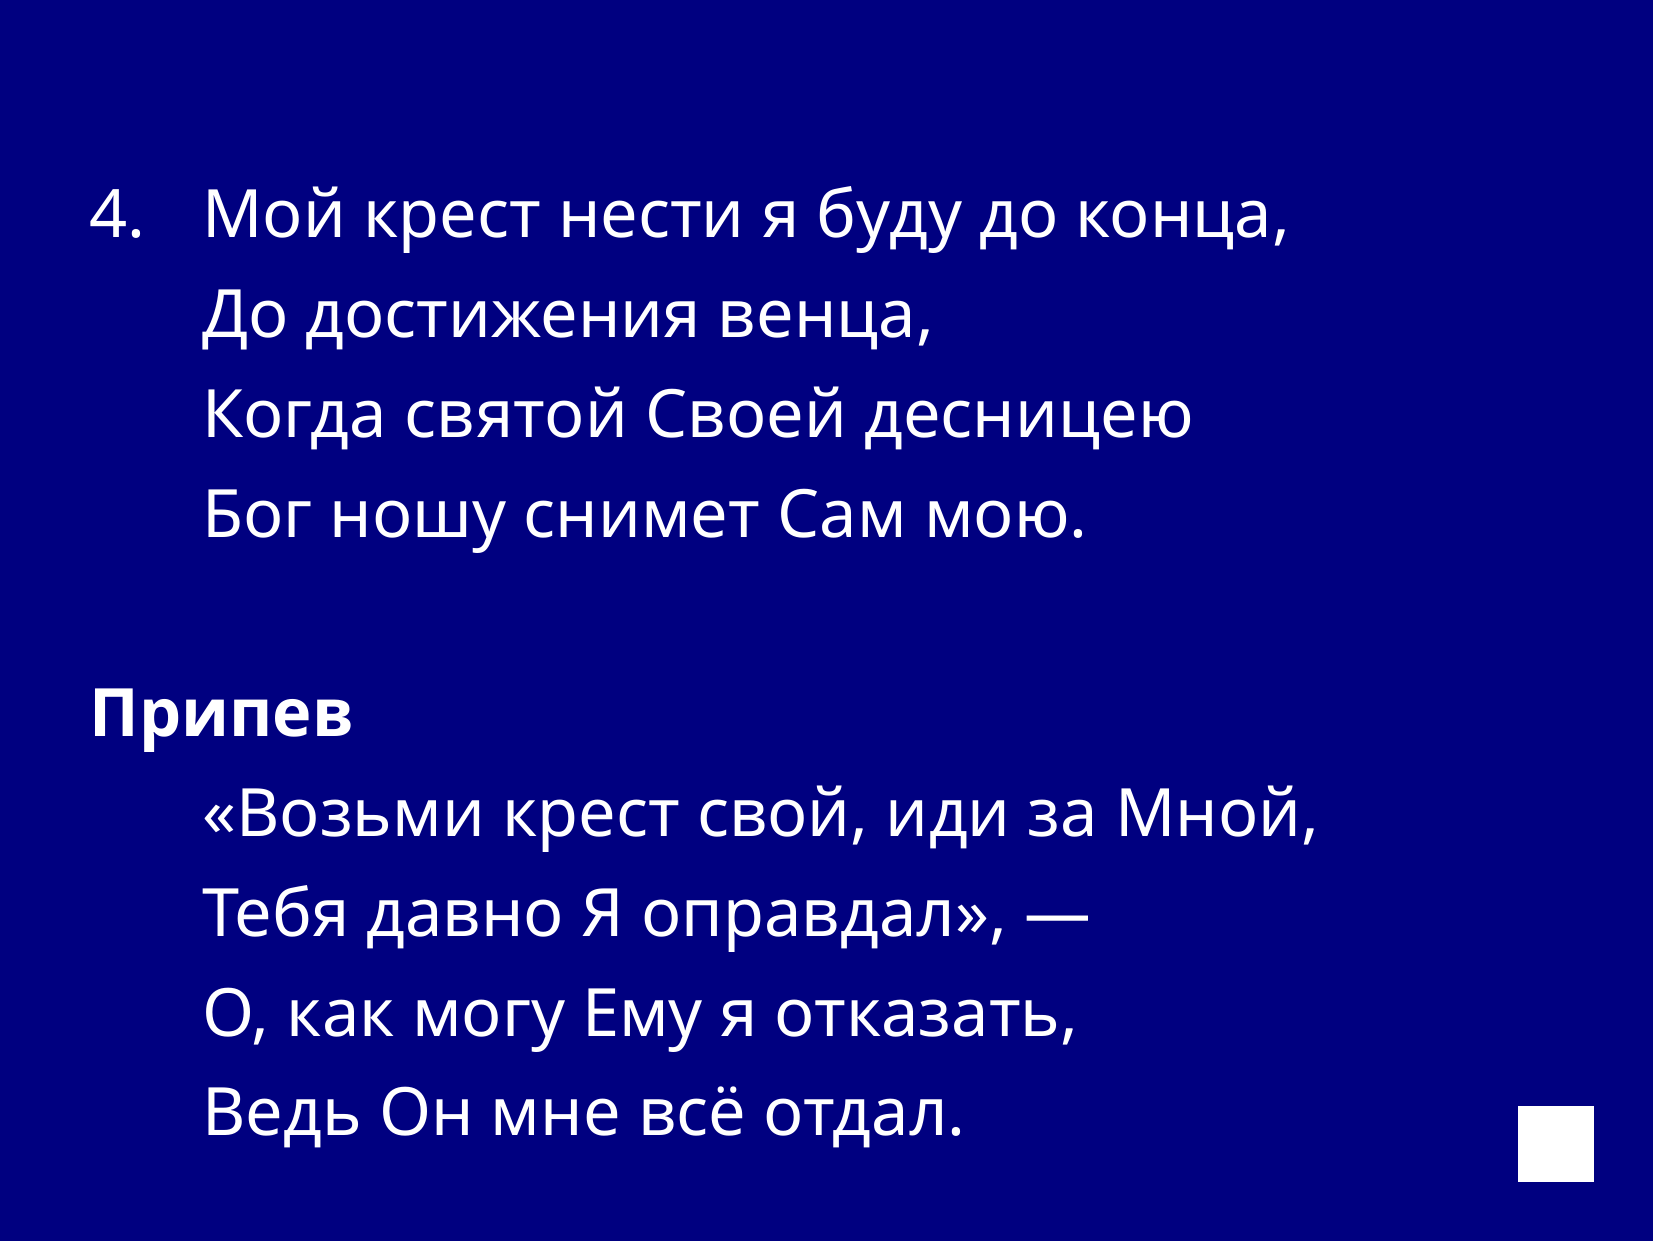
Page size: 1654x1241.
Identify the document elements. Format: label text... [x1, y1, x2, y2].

text_box 4. Мой крест нести я буду до конца, До достижения венца, Когда святой Своей десницею Бог ношу снимет Сам мою. Припев «Возьми крест свой, иди за Мной, Тебя давно Я оправдал», ― О, как могу Ему я отказать, Ведь Он мне всё отдал. [75, 150, 1576, 1163]
text_box [1518, 1106, 1594, 1182]
